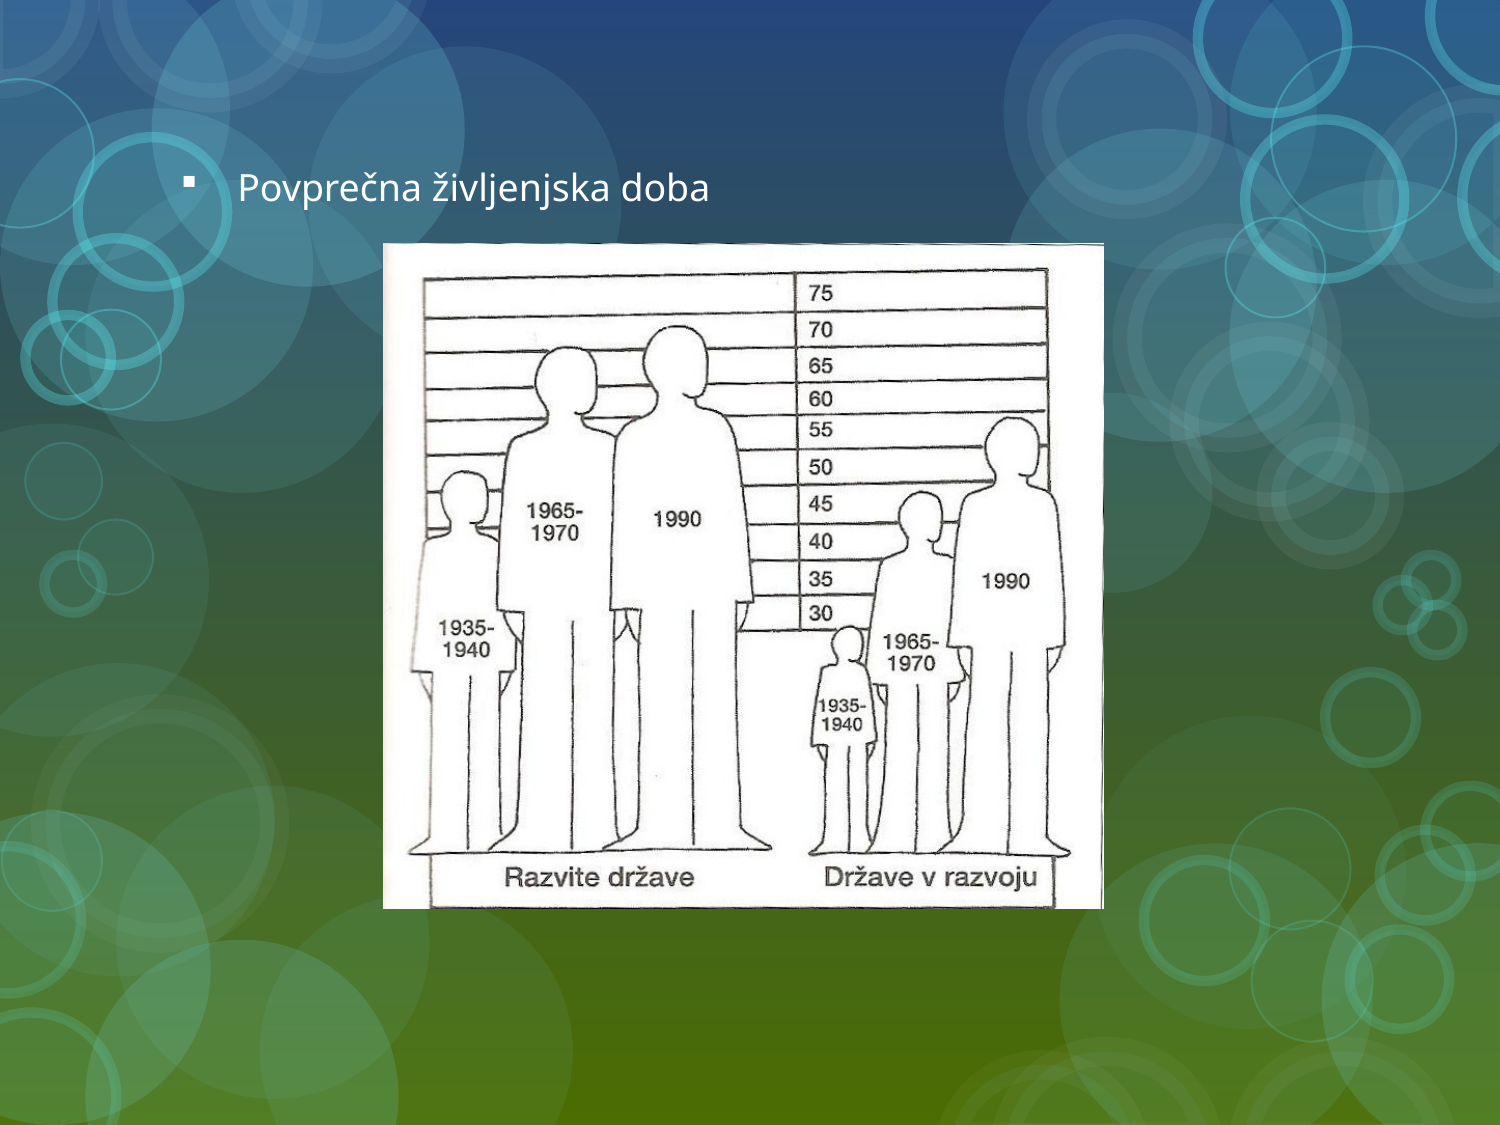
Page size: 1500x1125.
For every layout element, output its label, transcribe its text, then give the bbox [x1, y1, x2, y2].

title Povprečna življenjska doba [165, 110, 1335, 263]
picture [383, 243, 1104, 909]
